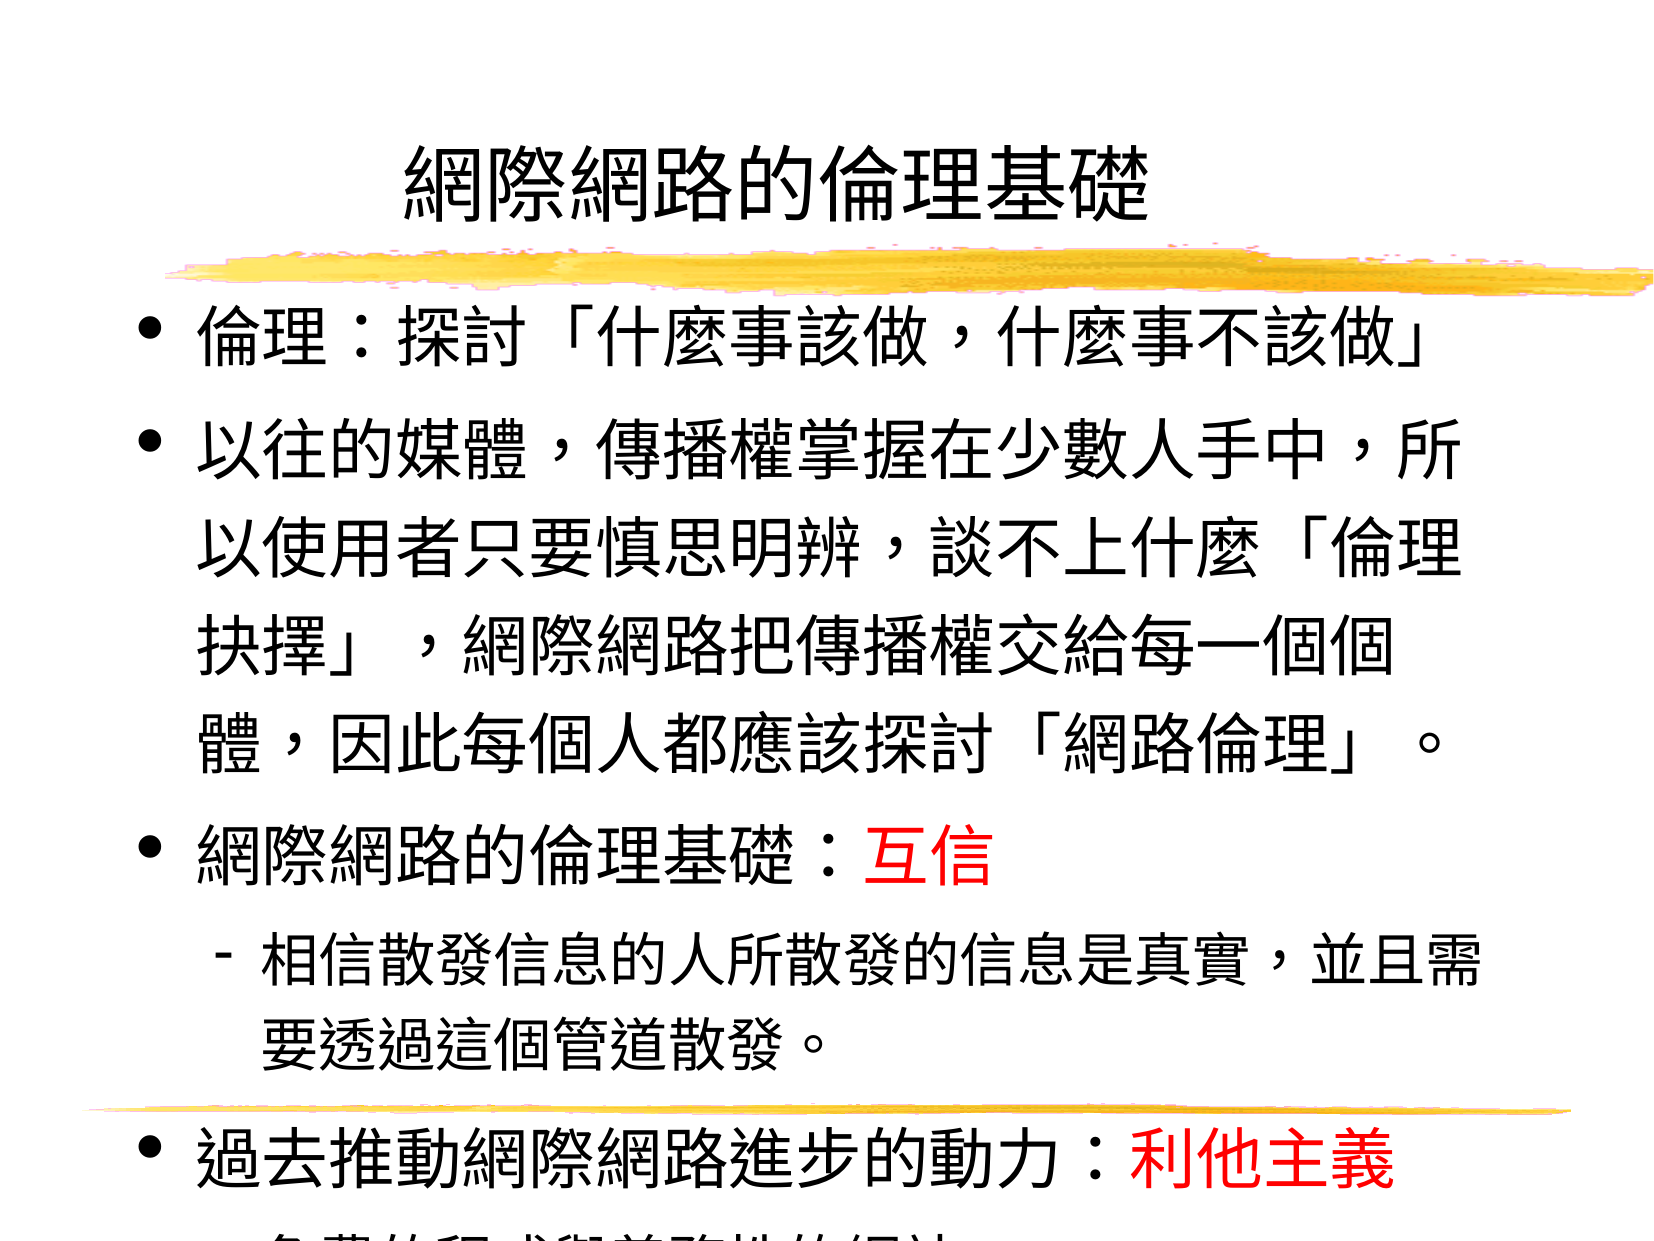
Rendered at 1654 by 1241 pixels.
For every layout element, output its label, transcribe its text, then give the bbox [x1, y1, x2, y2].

list 倫理：探討「什麼事該做，什麼事不該做」 以往的媒體，傳播權掌握在少數人手中，所以使用者只要慎思明辨，談不上什麼「倫理抉擇」，網際網路把傳播權交給每一個個體，因此每個人都應該探討「網路倫理」。 網際網路的倫理基礎：互信 相信散發信息的人所散發的信息是真實，並且需要透過這個管道散發。 過去推動網際網路進步的動力：利他主義 免費的程式與義務性的網站 [124, 275, 1530, 1184]
picture [82, 1102, 124, 1117]
picture [1530, 1102, 1571, 1117]
picture [165, 237, 1654, 308]
title 網際網路的倫理基礎 [73, 41, 1479, 249]
